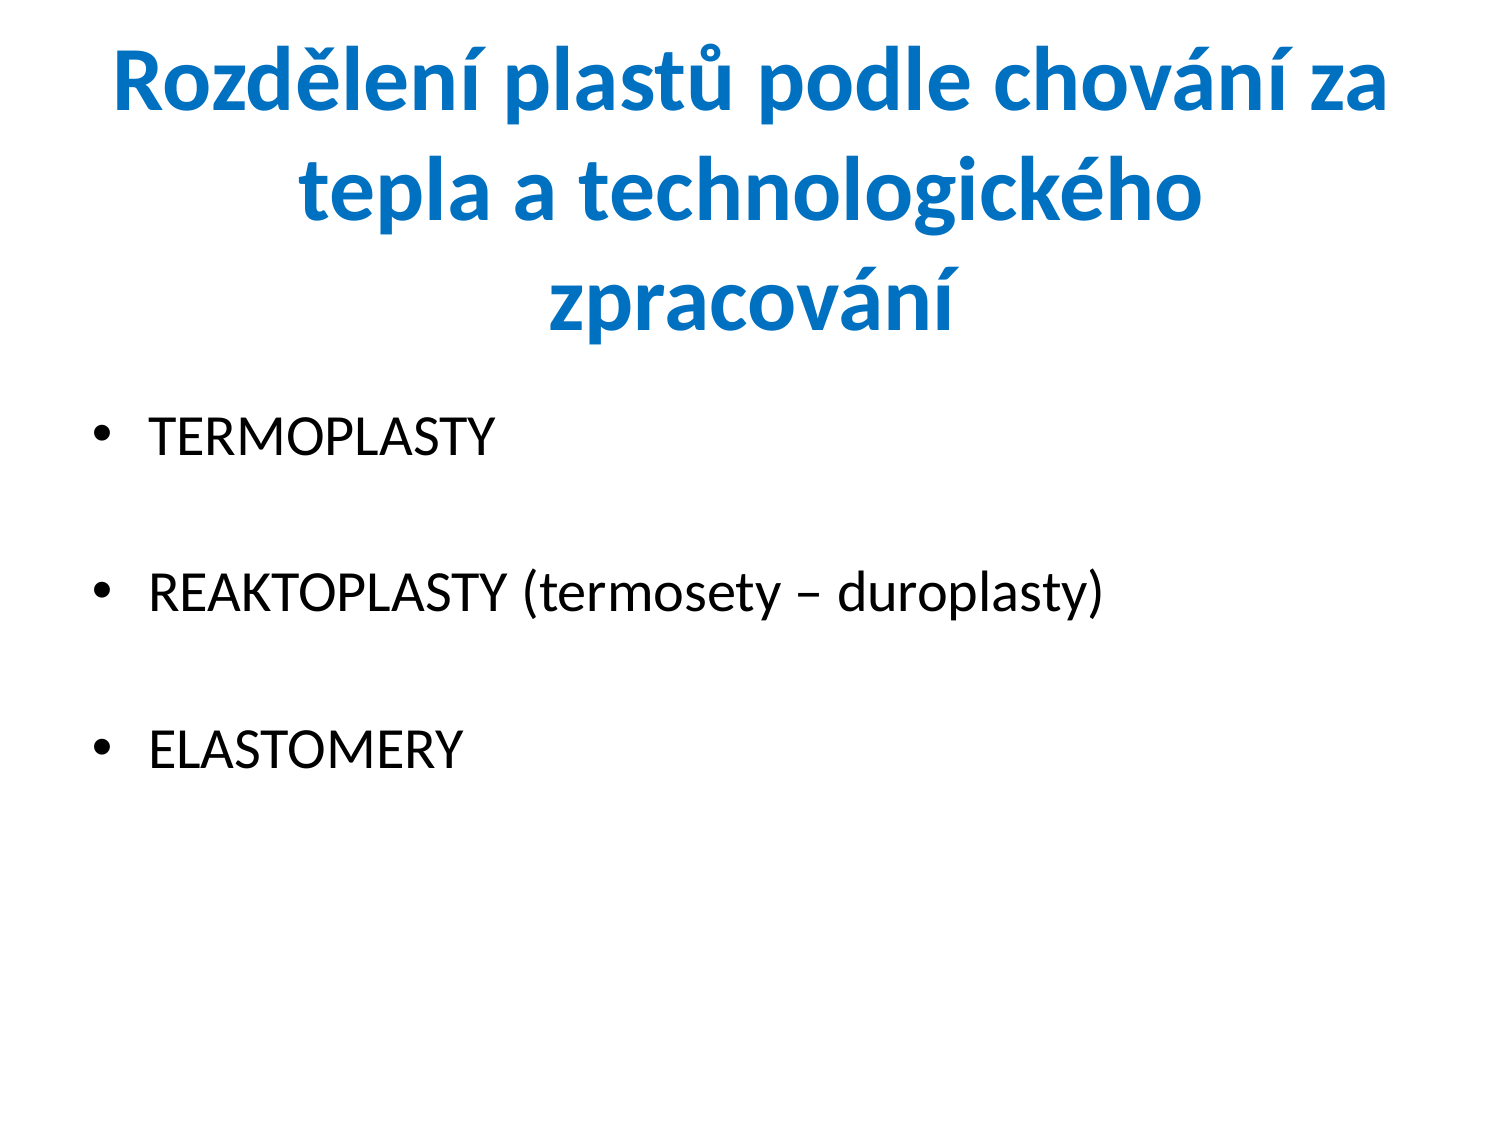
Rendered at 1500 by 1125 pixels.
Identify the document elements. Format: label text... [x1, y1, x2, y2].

title Rozdělení plastů podle chování za tepla a technologického zpracování [76, 11, 1427, 357]
list TERMOPLASTY REAKTOPLASTY (termosety – duroplasty) ELASTOMERY [76, 397, 1427, 1010]
